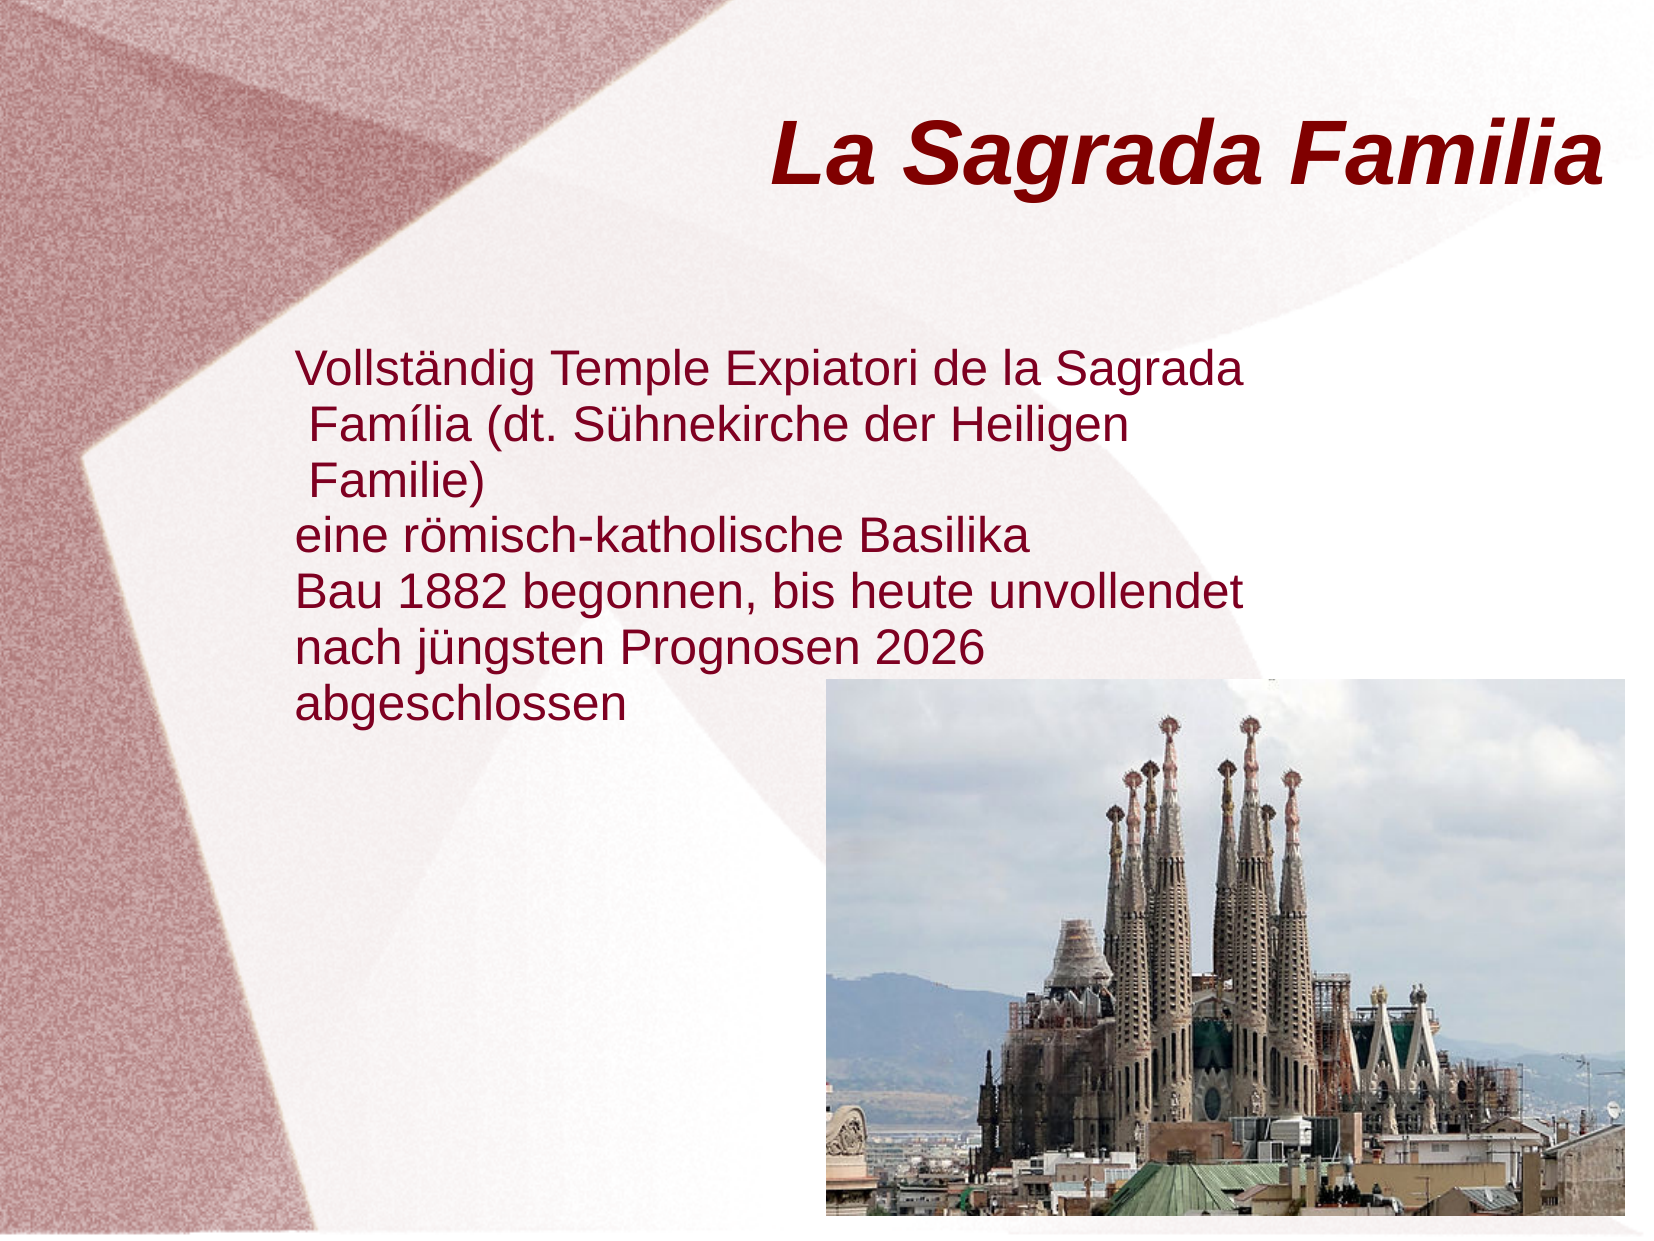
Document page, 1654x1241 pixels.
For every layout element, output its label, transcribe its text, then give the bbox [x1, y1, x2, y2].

picture [0, 0, 1654, 1241]
text_box Vollständig Temple Expiatori de la Sagrada Família (dt. Sühnekirche der Heiligen Familie) eine römisch-katholische Basilika Bau 1882 begonnen, bis heute unvollendet nach jüngsten Prognosen 2026 abgeschlossen [265, 333, 1300, 739]
title La Sagrada Familia [596, 56, 1607, 250]
